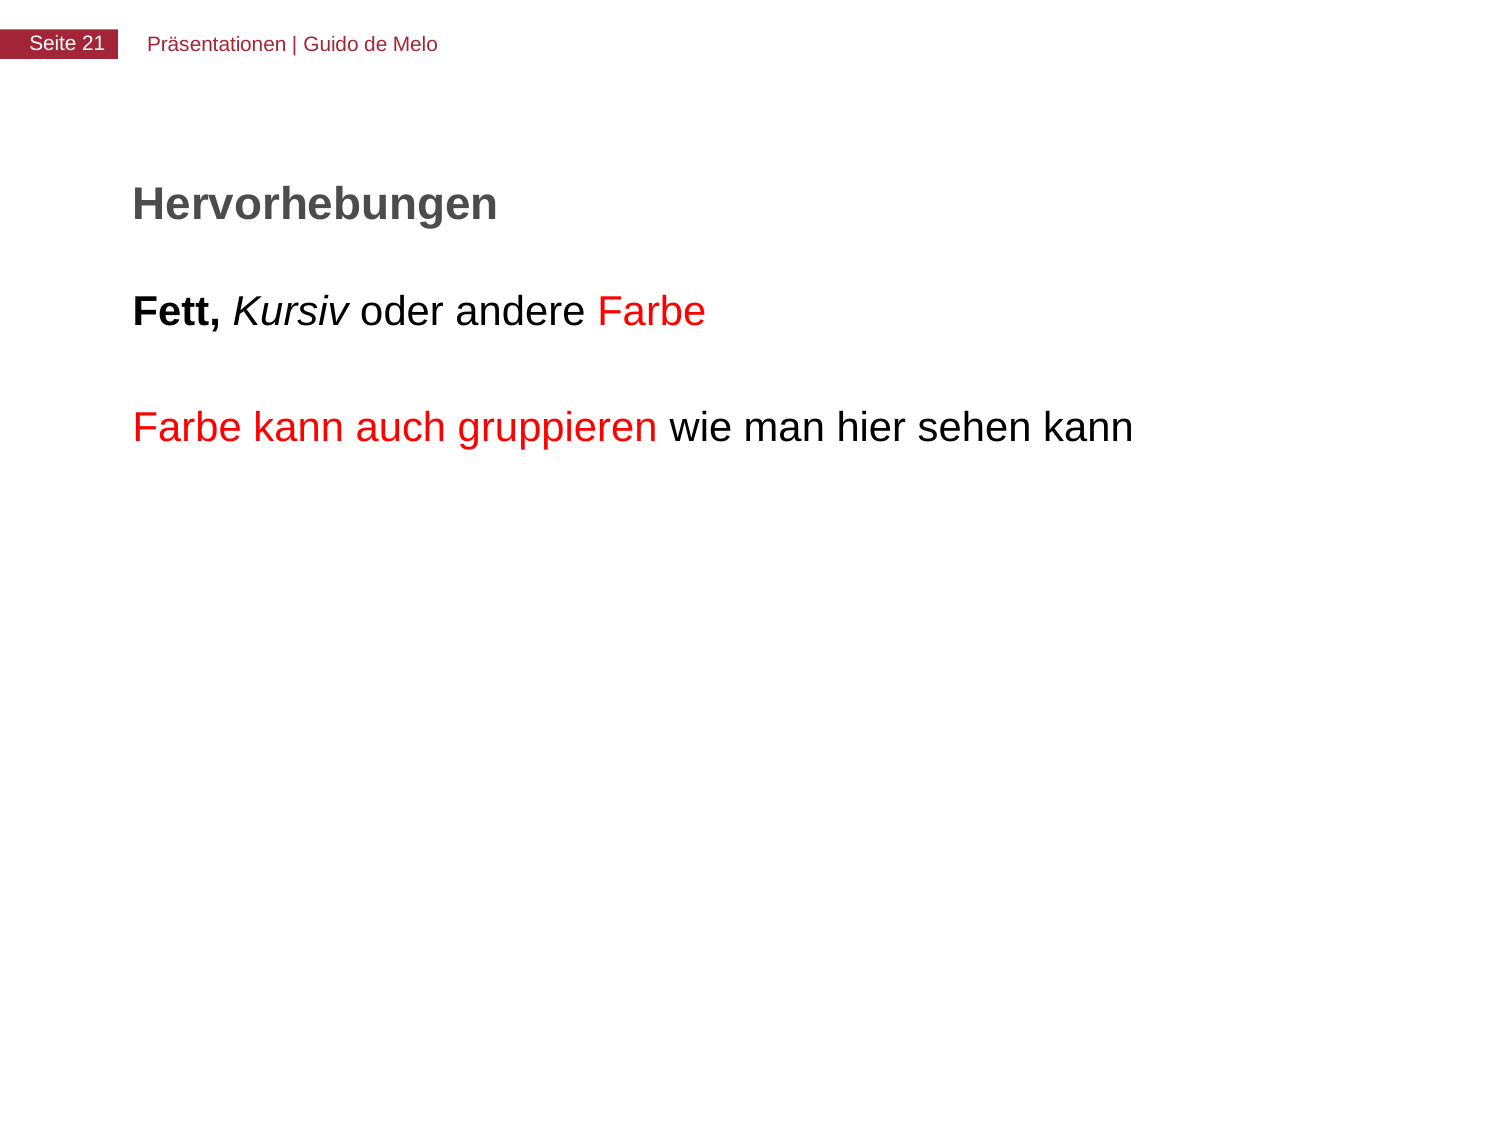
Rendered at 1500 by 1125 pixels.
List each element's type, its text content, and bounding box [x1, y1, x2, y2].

title Hervorhebungen [132, 149, 1413, 258]
list Fett, Kursiv oder andere Farbe Farbe kann auch gruppieren wie man hier sehen kann [132, 287, 1371, 888]
